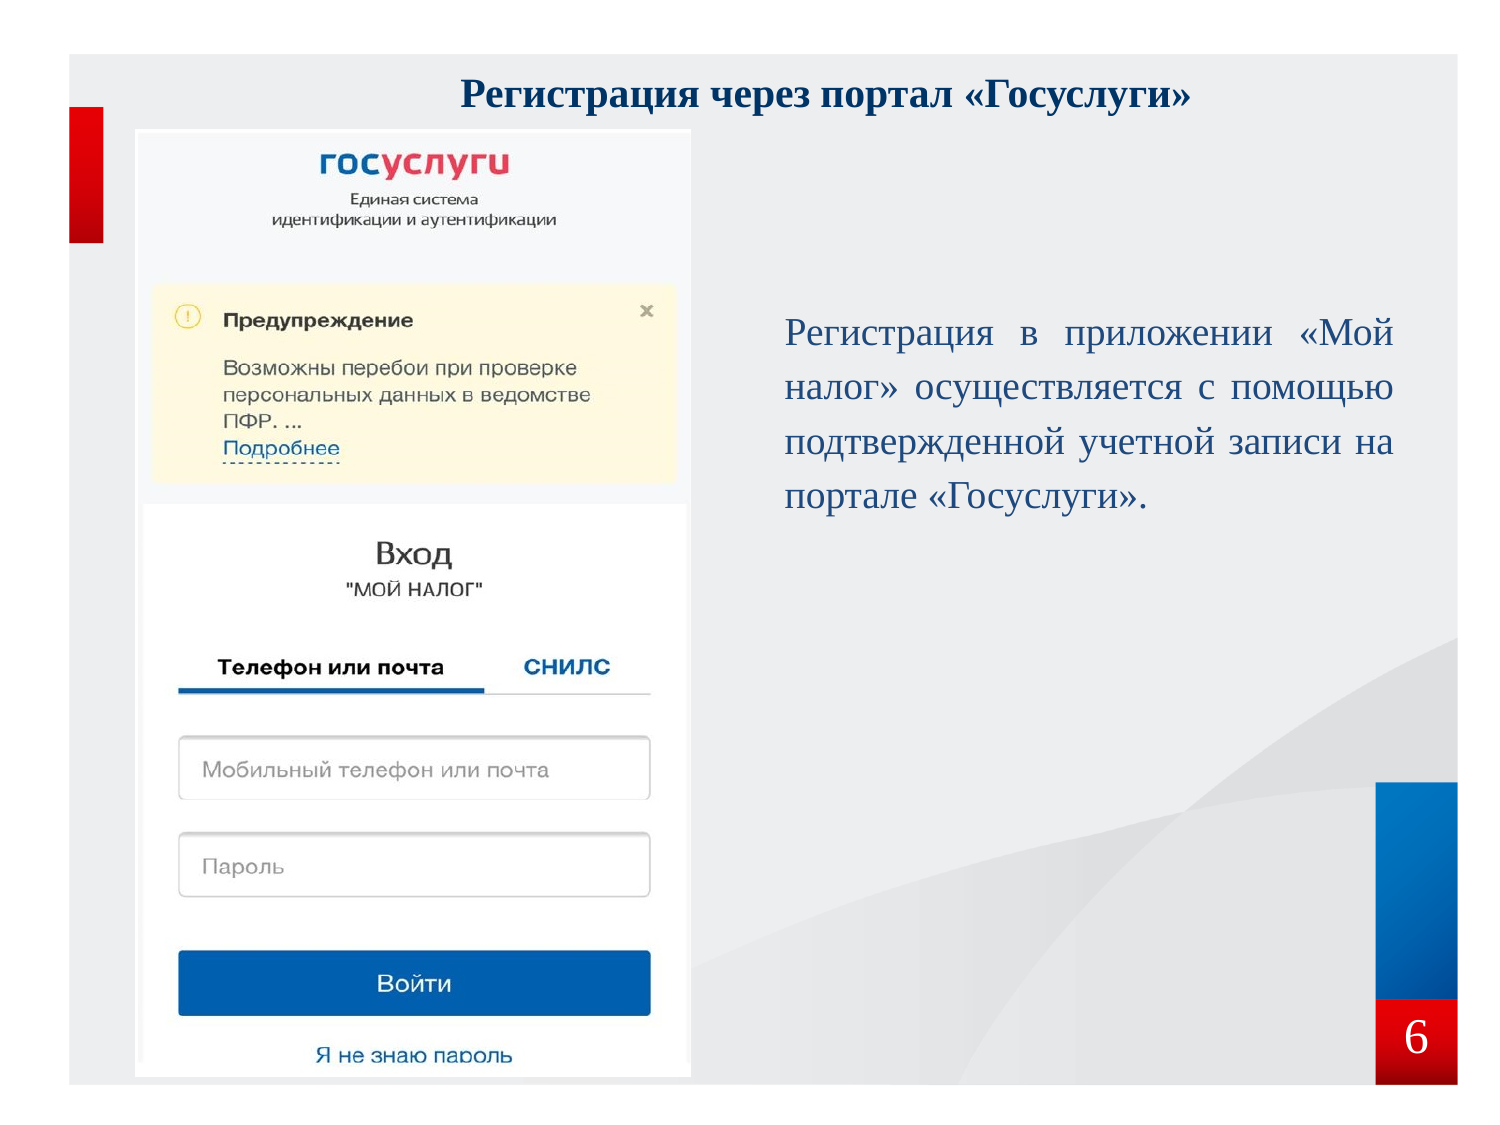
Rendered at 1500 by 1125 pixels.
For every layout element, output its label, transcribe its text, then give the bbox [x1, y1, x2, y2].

text_box Регистрация через портал «Госуслуги» [412, 65, 1238, 116]
picture [135, 130, 691, 1077]
text_box Регистрация в приложении «Мой налог» осуществляется с помощью подтвержденной учетной записи на портале «Госуслуги». [769, 212, 1433, 603]
text_box 6 [1401, 1003, 1432, 1065]
